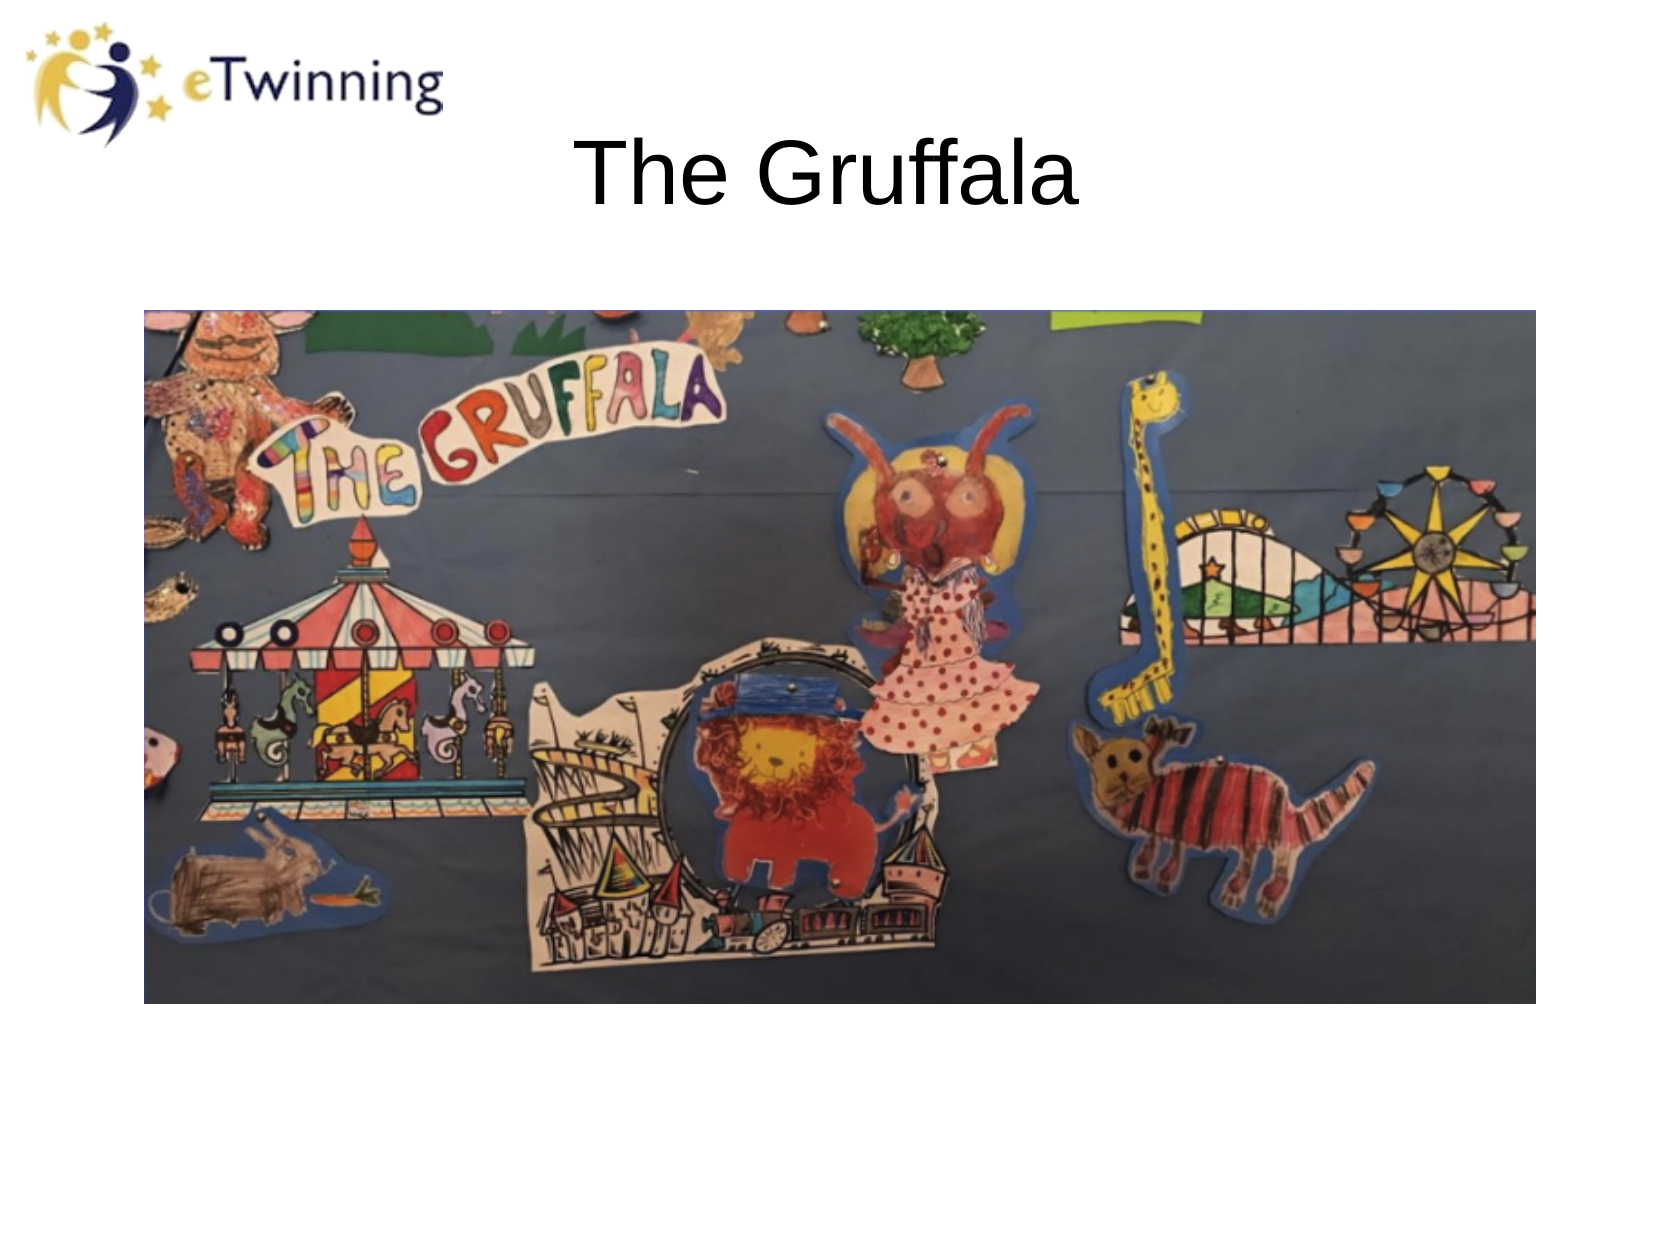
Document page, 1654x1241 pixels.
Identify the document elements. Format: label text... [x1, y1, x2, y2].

title The Gruffala [82, 88, 1571, 257]
picture [144, 310, 1536, 1004]
picture [26, 20, 443, 148]
